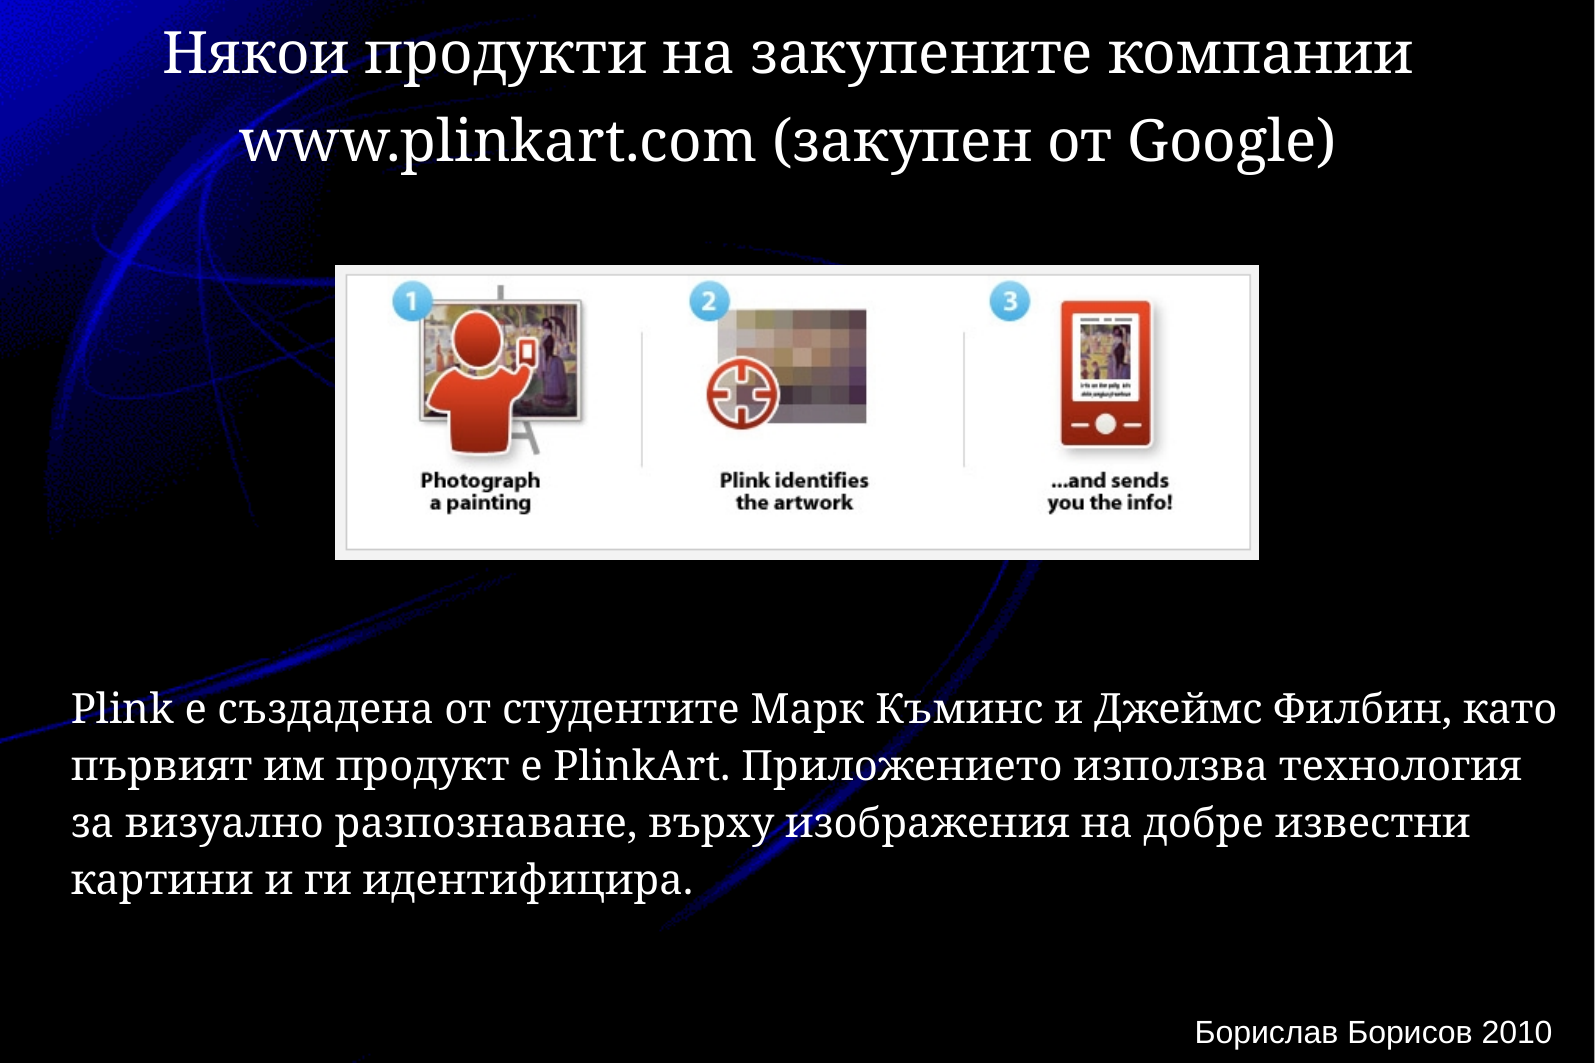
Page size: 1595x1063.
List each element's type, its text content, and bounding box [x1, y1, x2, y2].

picture [0, 0, 1595, 1063]
list Plink е създадена от студентите Марк Къминс и Джеймс Филбин, като първият им продукт е PlinkArt. Приложението използва технология за визуално разпознаване, върху изображения на добре известни картини и ги идентифицира. [0, 679, 1565, 947]
title Някои продукти на закупените компании [70, 0, 1506, 101]
title www.plinkart.com (закупен от Google) [70, 101, 1506, 178]
text_box Борислав Борисов 2010 [1179, 1007, 1595, 1063]
